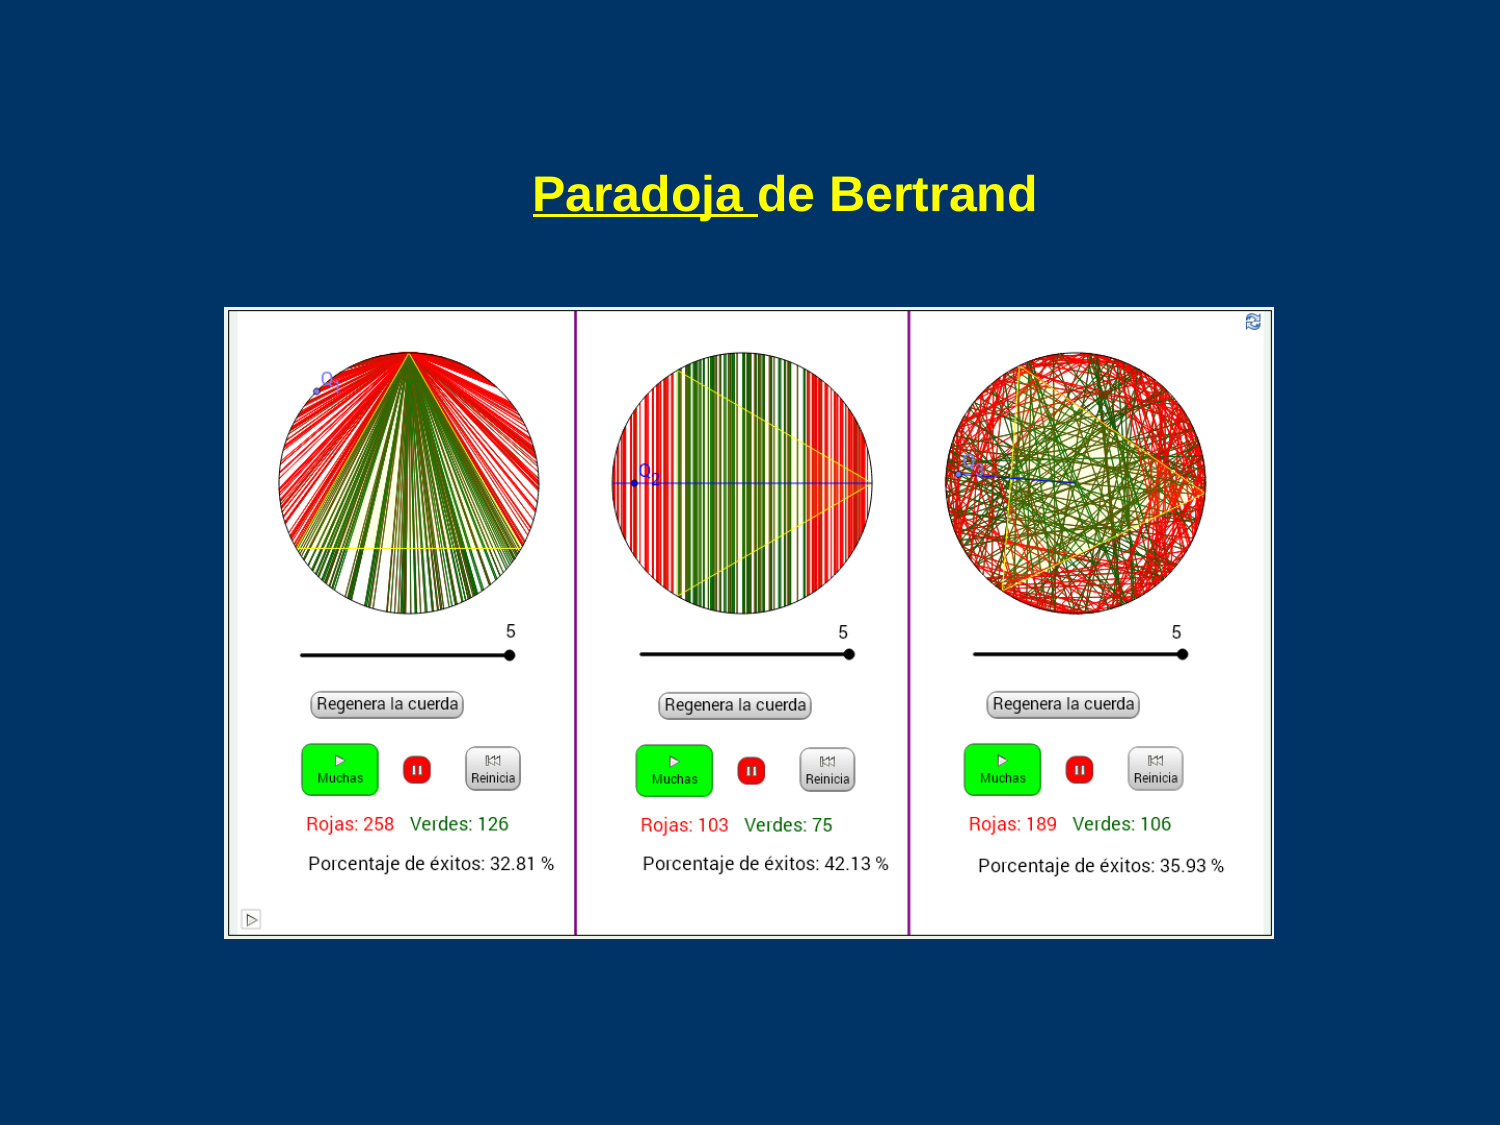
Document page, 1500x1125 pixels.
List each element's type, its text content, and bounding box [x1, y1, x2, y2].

picture [224, 307, 1274, 939]
list Paradoja de Bertrand [164, 153, 1407, 985]
